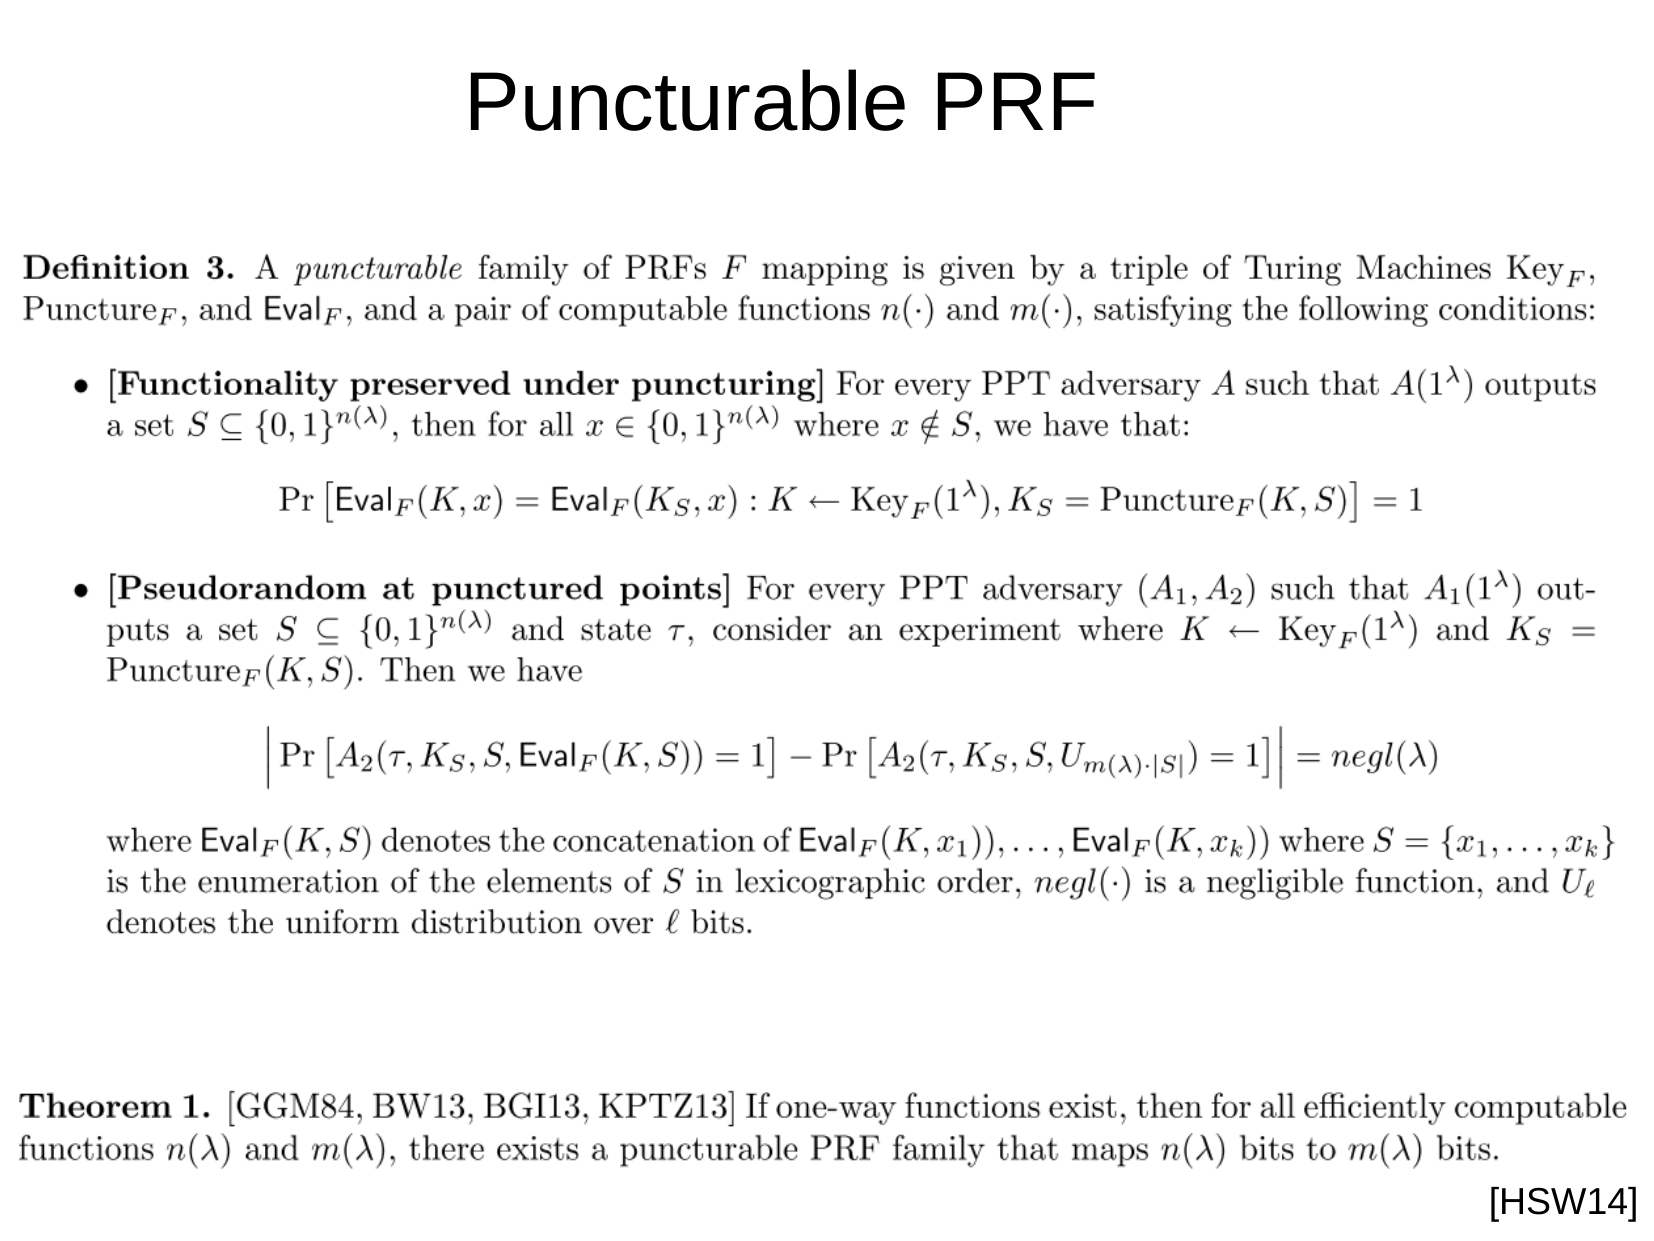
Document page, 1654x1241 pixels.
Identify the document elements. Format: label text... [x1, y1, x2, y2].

picture [7, 1077, 1636, 1177]
picture [7, 239, 1636, 952]
text_box Puncturable PRF [450, 47, 1114, 156]
text_box [HSW14] [1473, 1173, 1654, 1231]
